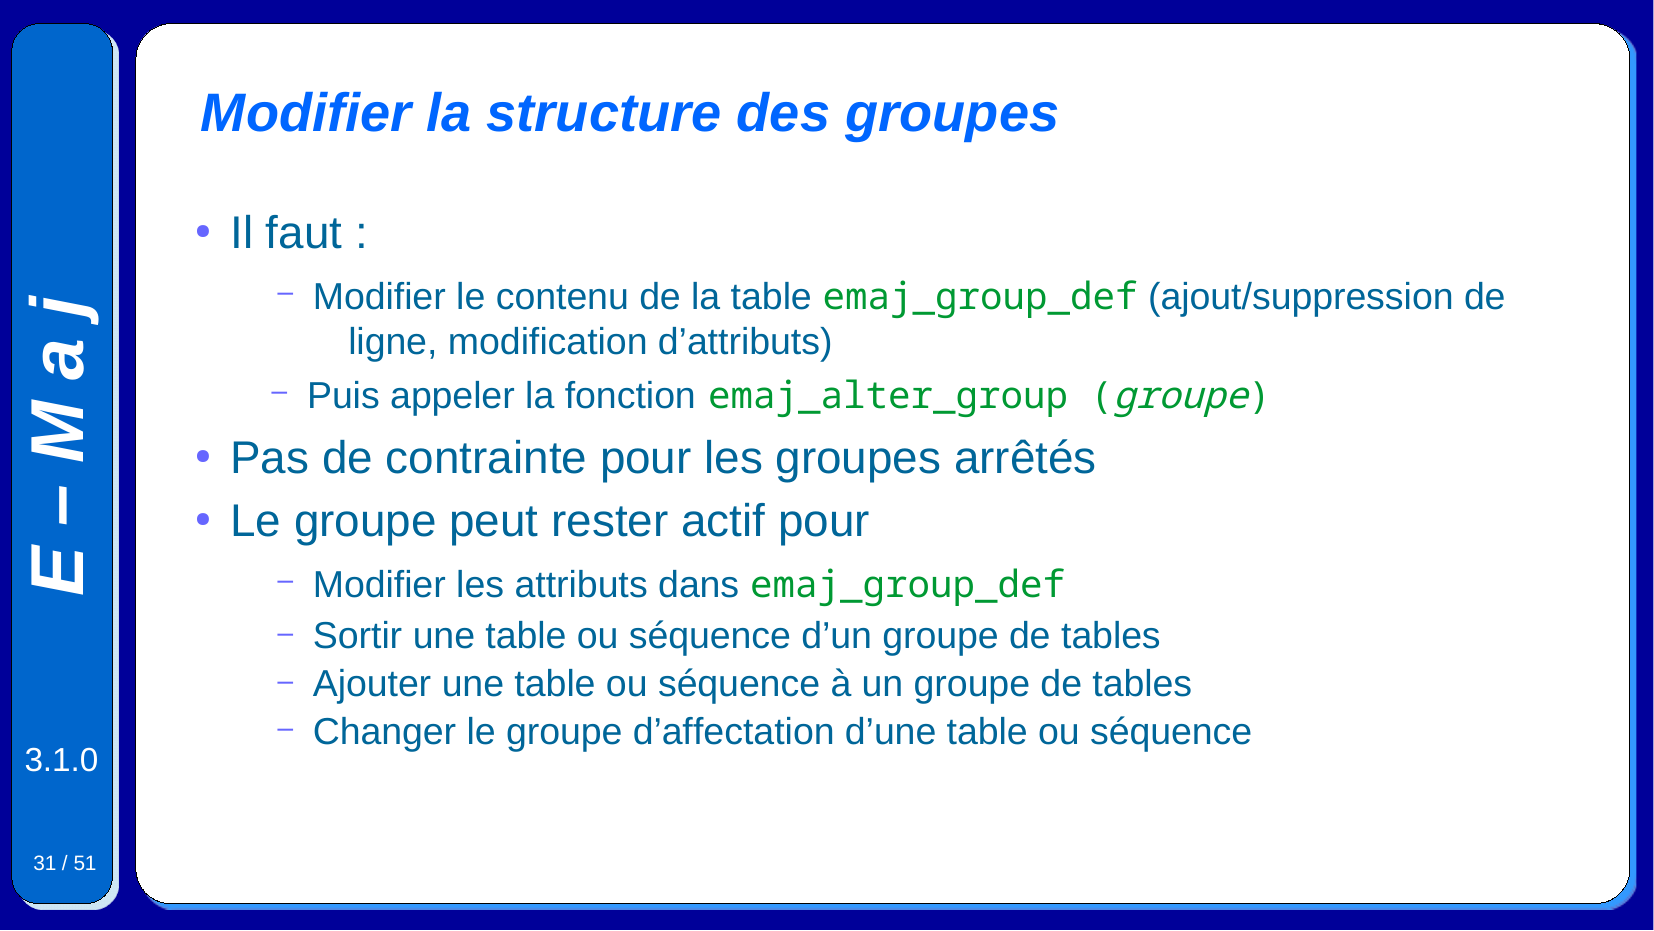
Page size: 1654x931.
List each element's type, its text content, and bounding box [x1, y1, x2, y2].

list Il faut : Modifier le contenu de la table emaj_group_def (ajout/suppression de ligne, modification d’attributs) Puis appeler la fonction emaj_alter_group (groupe) Pas de contrainte pour les groupes arrêtés Le groupe peut rester actif pour Modifier les attributs dans emaj_group_def Sortir une table ou séquence d’un groupe de tables Ajouter une table ou séquence à un groupe de tables Changer le groupe d’affectation d’une table ou séquence [177, 206, 1587, 837]
title Modifier la structure des groupes [200, 34, 1575, 191]
